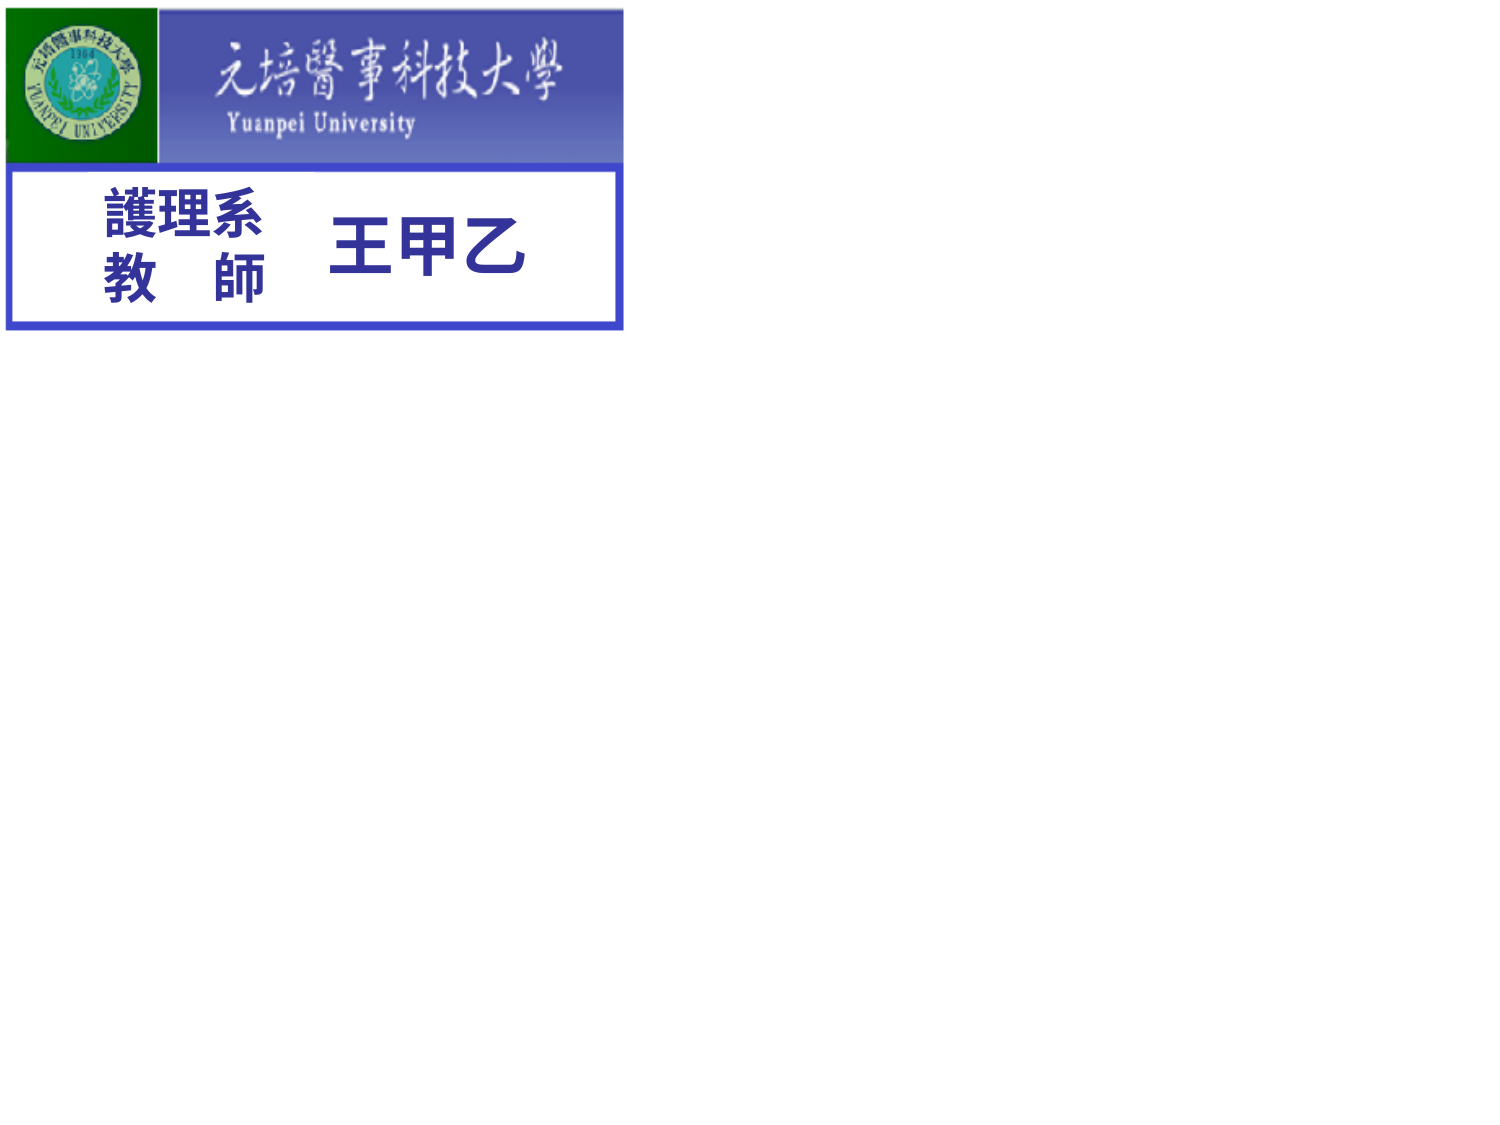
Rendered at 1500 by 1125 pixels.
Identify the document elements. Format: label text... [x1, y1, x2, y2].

text_box 護理系 教 師 [88, 173, 313, 317]
text_box 王甲乙 [313, 196, 561, 291]
picture [0, 3, 632, 339]
